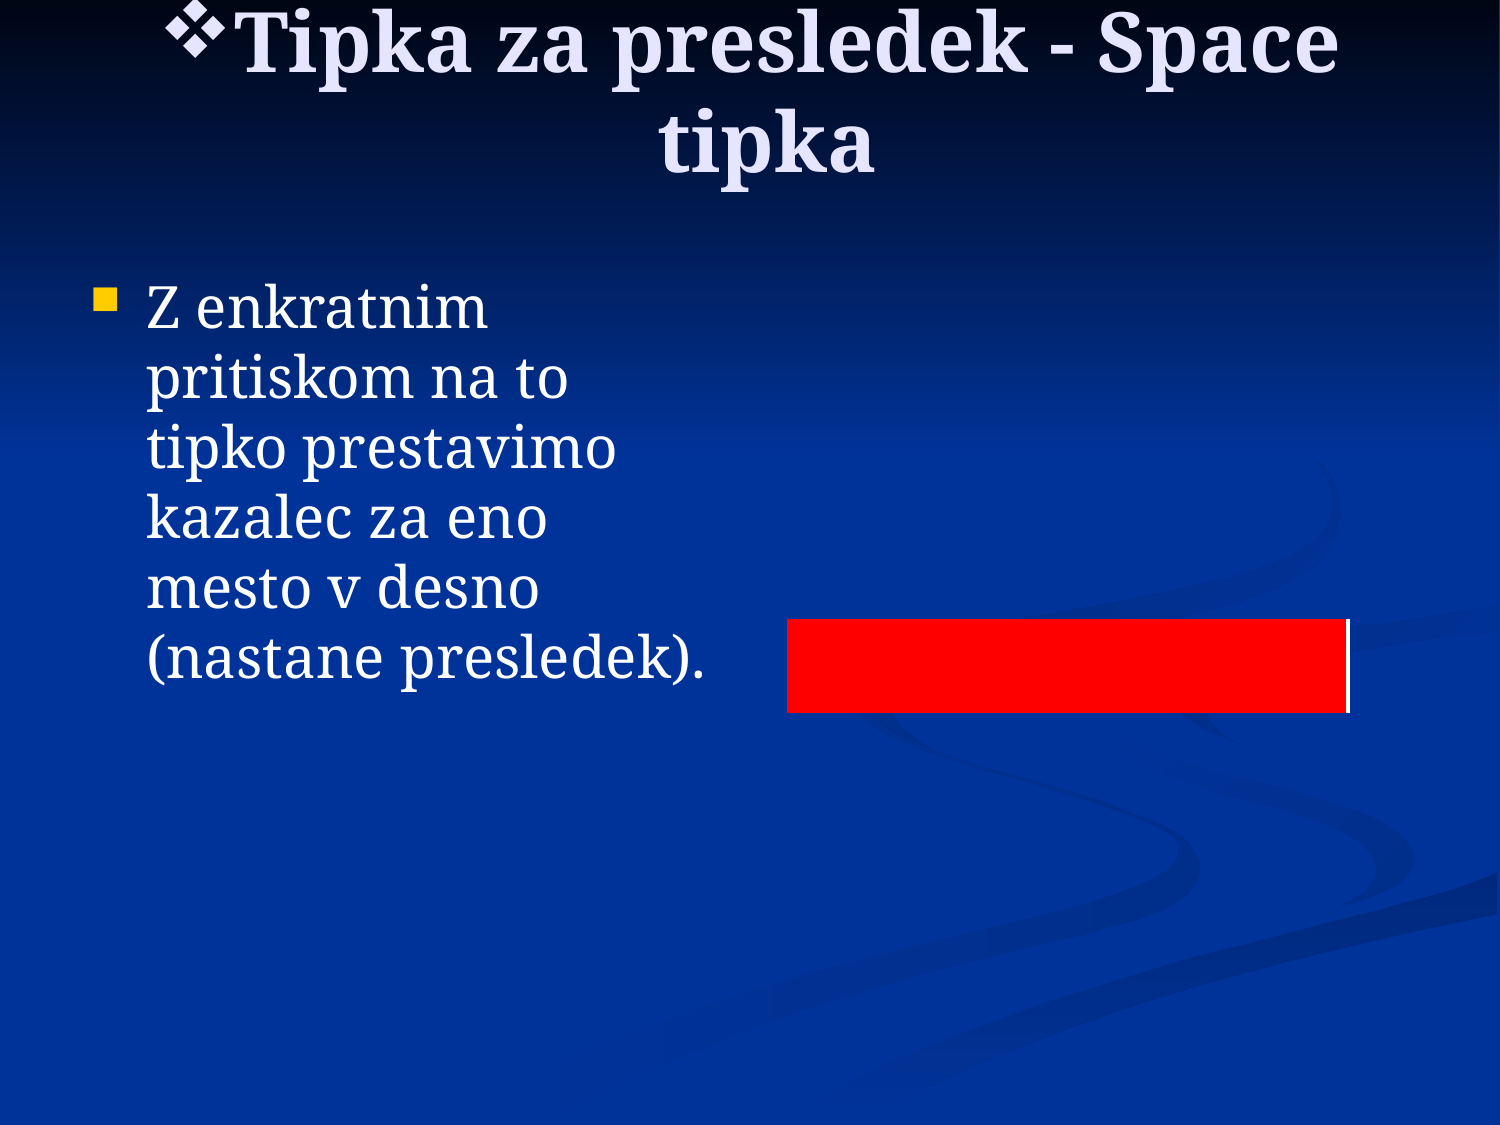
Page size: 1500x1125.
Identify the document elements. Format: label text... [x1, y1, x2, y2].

title Tipka za presledek - Space tipka [75, 45, 1425, 233]
list Z enkratnim pritiskom na to tipko prestavimo kazalec za eno mesto v desno (nastane presledek). [75, 262, 738, 1005]
picture [787, 619, 1350, 713]
